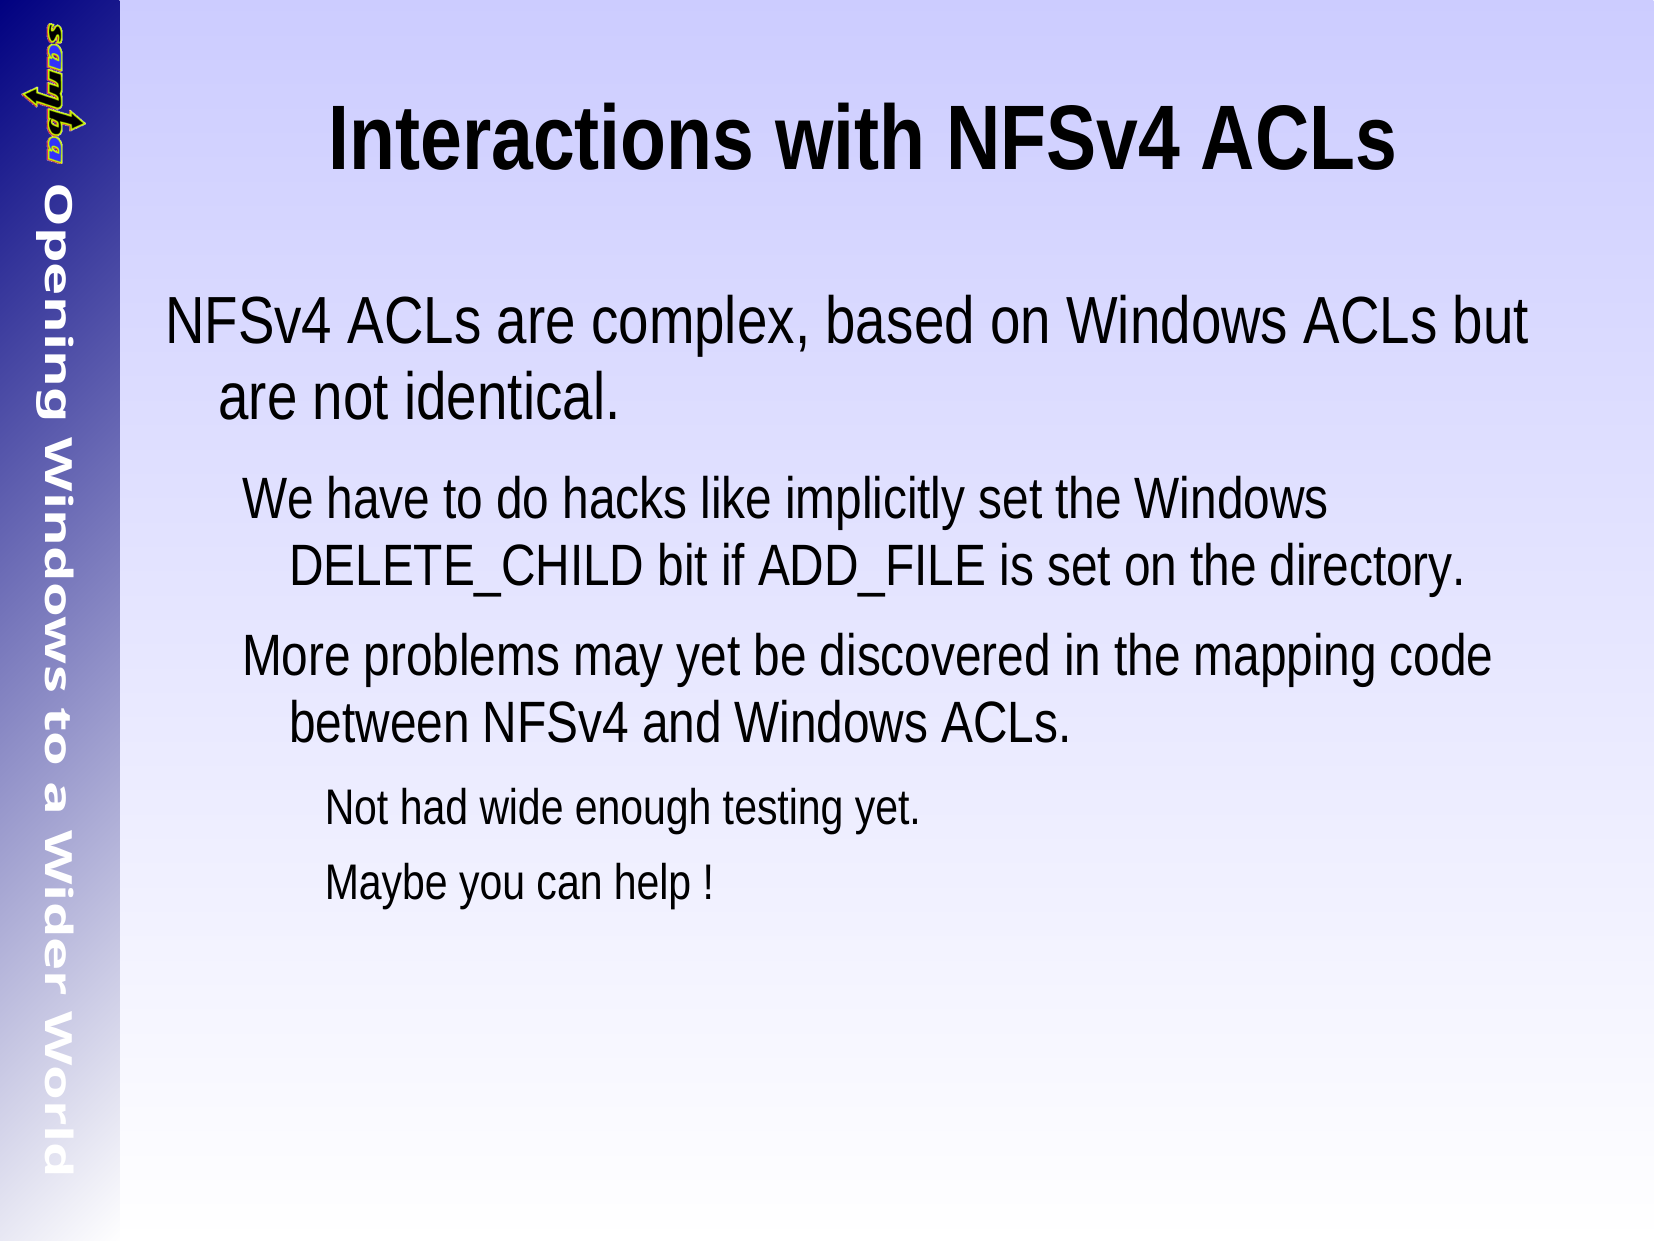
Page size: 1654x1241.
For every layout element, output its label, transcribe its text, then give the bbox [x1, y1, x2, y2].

title Interactions with NFSv4 ACLs [157, 29, 1570, 244]
picture [22, 24, 86, 164]
list NFSv4 ACLs are complex, based on Windows ACLs but are not identical. We have to do hacks like implicitly set the Windows DELETE_CHILD bit if ADD_FILE is set on the directory. More problems may yet be discovered in the mapping code between NFSv4 and Windows ACLs. Not had wide enough testing yet. Maybe you can help ! [147, 280, 1560, 1062]
